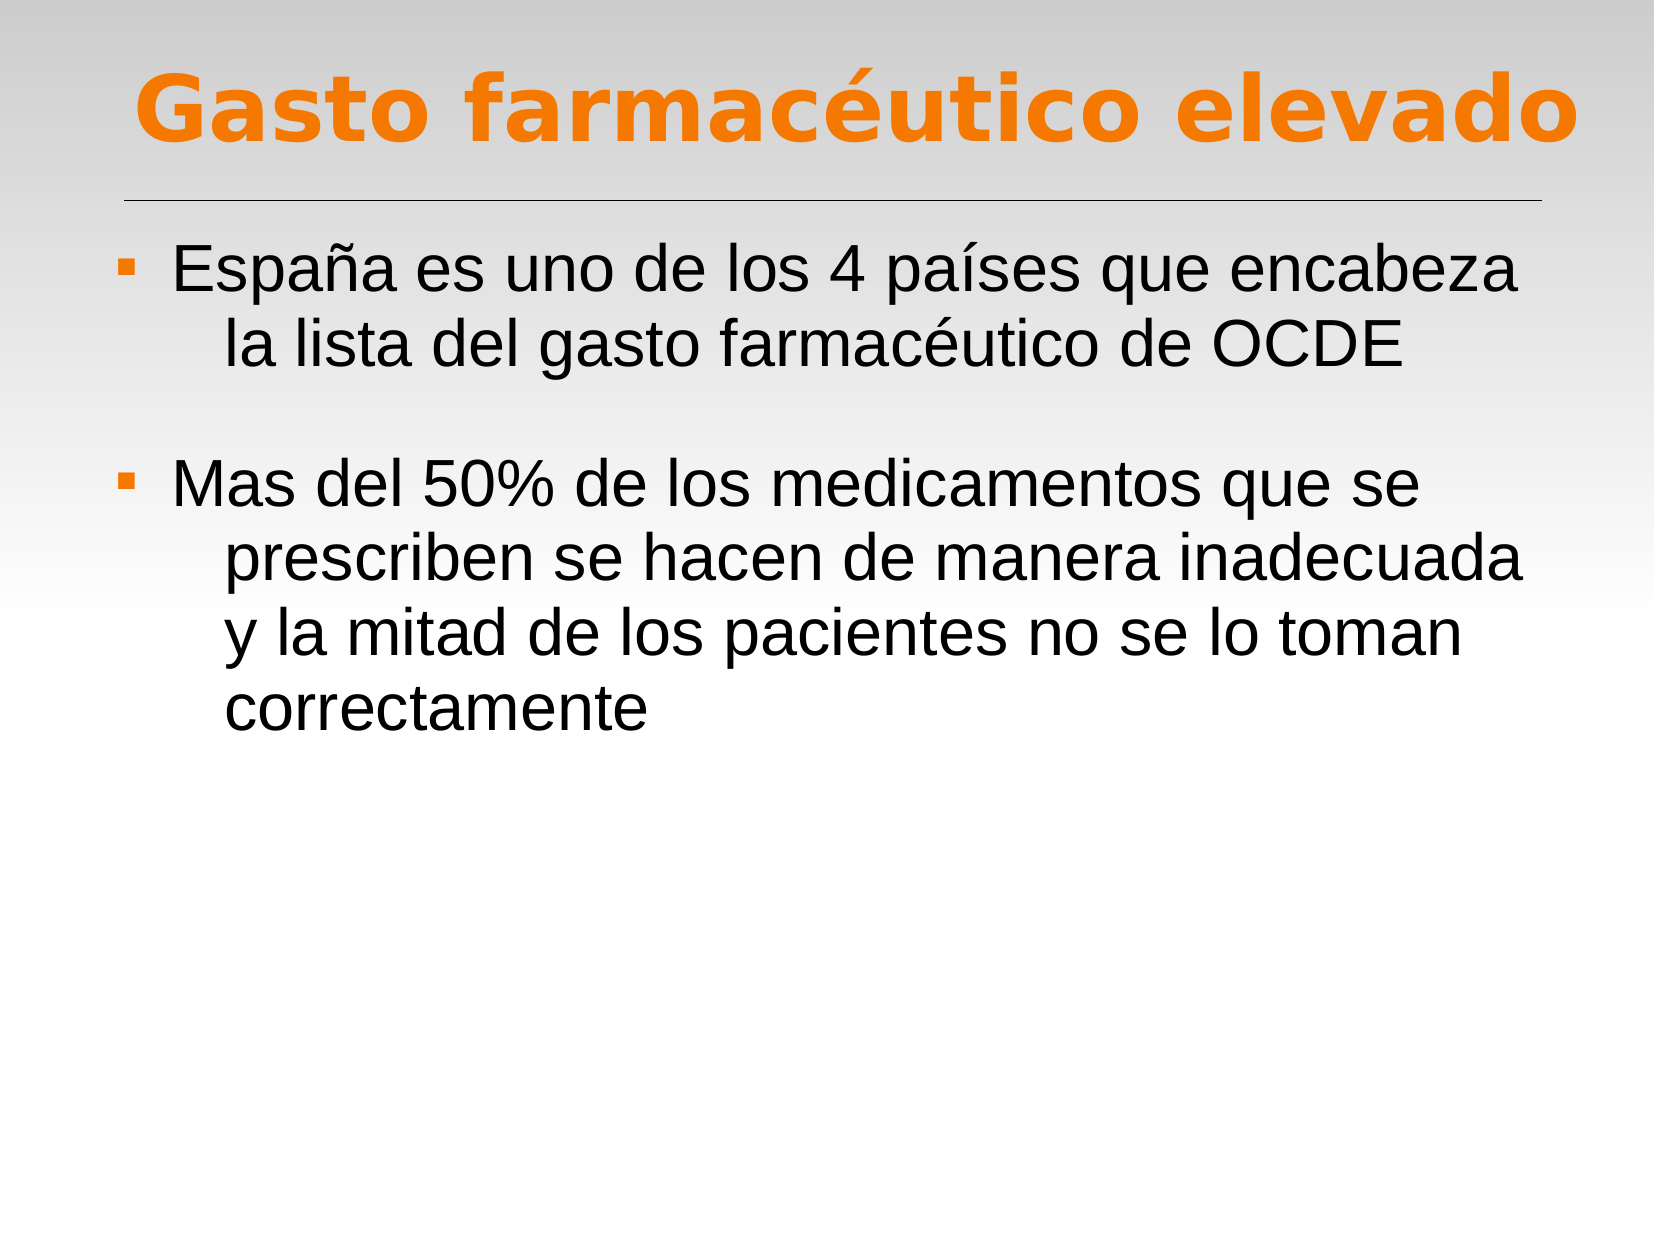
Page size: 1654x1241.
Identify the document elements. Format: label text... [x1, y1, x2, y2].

list España es uno de los 4 países que encabeza la lista del gasto farmacéutico de OCDE Mas del 50% de los medicamentos que se prescriben se hacen de manera inadecuada y la mitad de los pacientes no se lo toman correctamente [82, 231, 1571, 1050]
title Gasto farmacéutico elevado [59, 25, 1625, 178]
